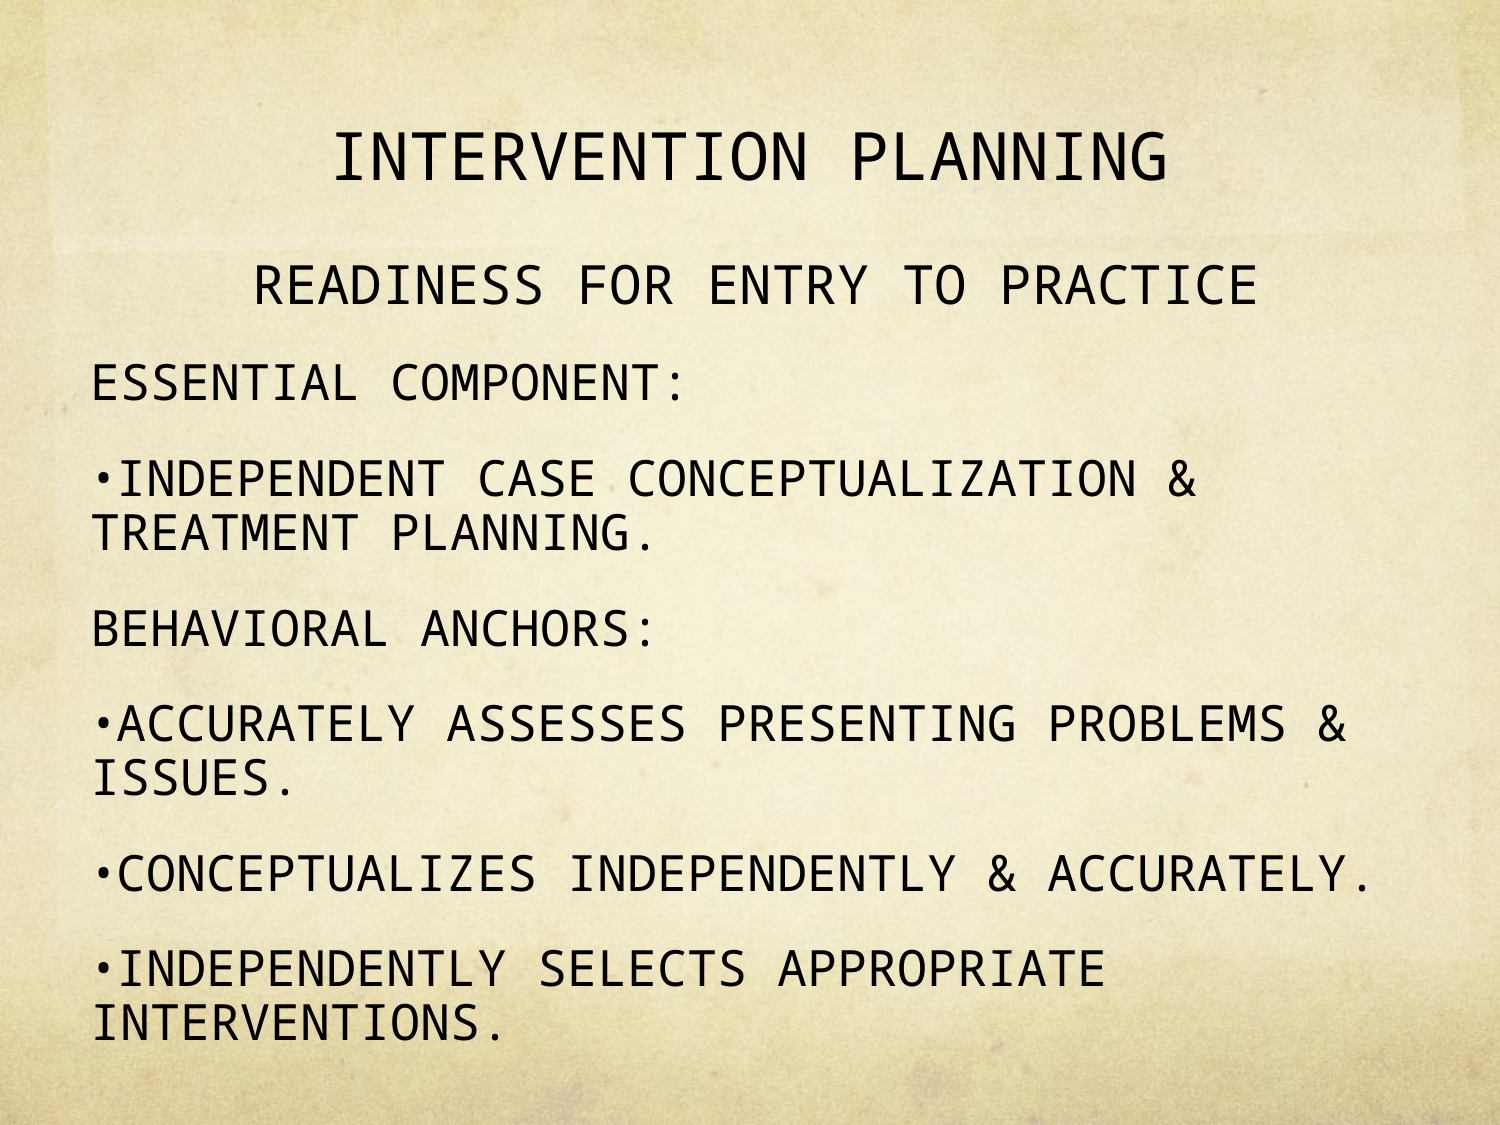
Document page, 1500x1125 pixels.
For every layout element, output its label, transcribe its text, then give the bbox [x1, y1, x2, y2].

title INTERVENTION PLANNING [150, 82, 1350, 226]
picture [0, 0, 1500, 1125]
list READINESS FOR ENTRY TO PRACTICE ESSENTIAL COMPONENT: INDEPENDENT CASE CONCEPTUALIZATION & TREATMENT PLANNING. BEHAVIORAL ANCHORS: ACCURATELY ASSESSES PRESENTING PROBLEMS & ISSUES. CONCEPTUALIZES INDEPENDENTLY & ACCURATELY. INDEPENDENTLY SELECTS APPROPRIATE INTERVENTIONS. [75, 249, 1438, 1125]
